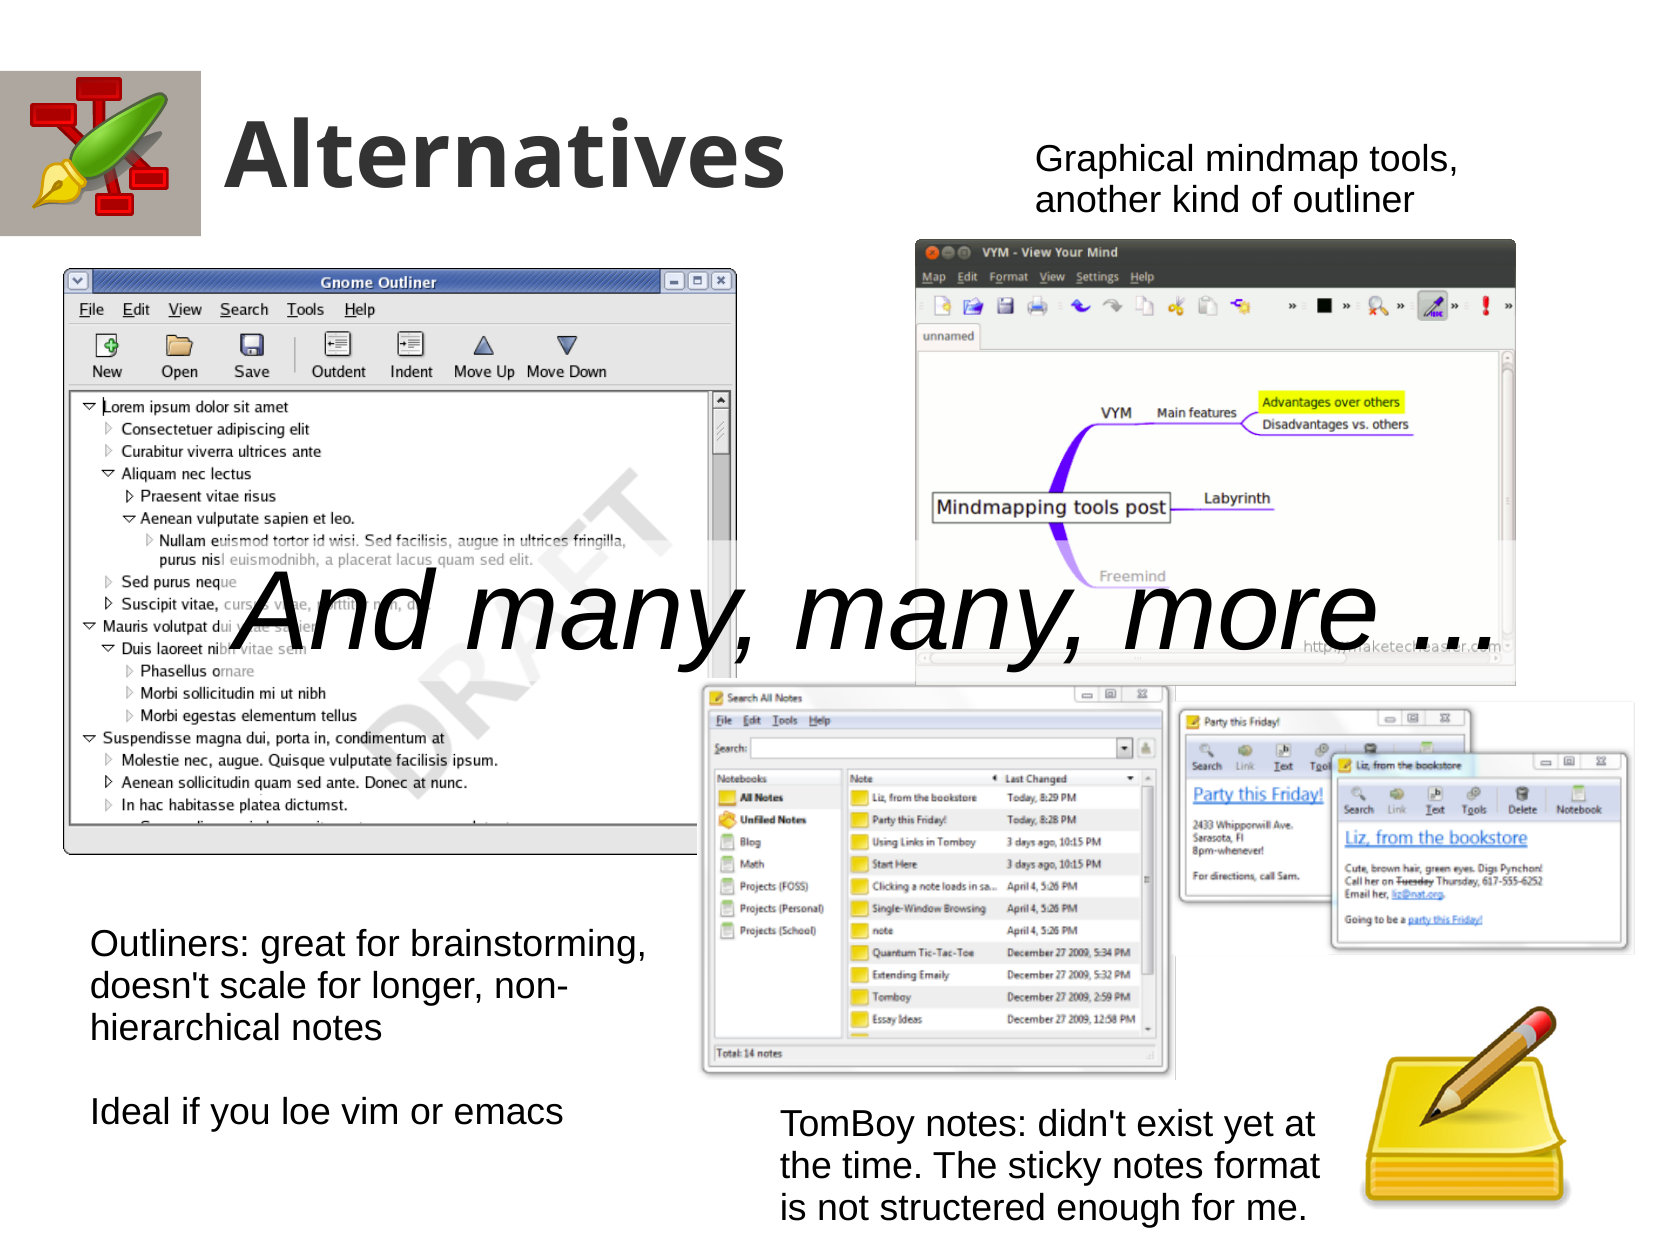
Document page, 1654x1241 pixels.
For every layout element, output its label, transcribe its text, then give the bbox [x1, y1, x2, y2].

text_box And many, many, more ... [219, 540, 1581, 682]
text_box Outliners: great for brainstorming, doesn't scale for longer, non-hierarchical notes Ideal if you loe vim or emacs [75, 915, 691, 1140]
picture [915, 239, 1516, 540]
text_box TomBoy notes: didn't exist yet at the time. The sticky notes format is not structered enough for me. [765, 1095, 1366, 1236]
title Alternatives [224, 47, 1571, 257]
picture [63, 268, 1636, 1219]
text_box Graphical mindmap tools, another kind of outliner [1020, 129, 1531, 271]
